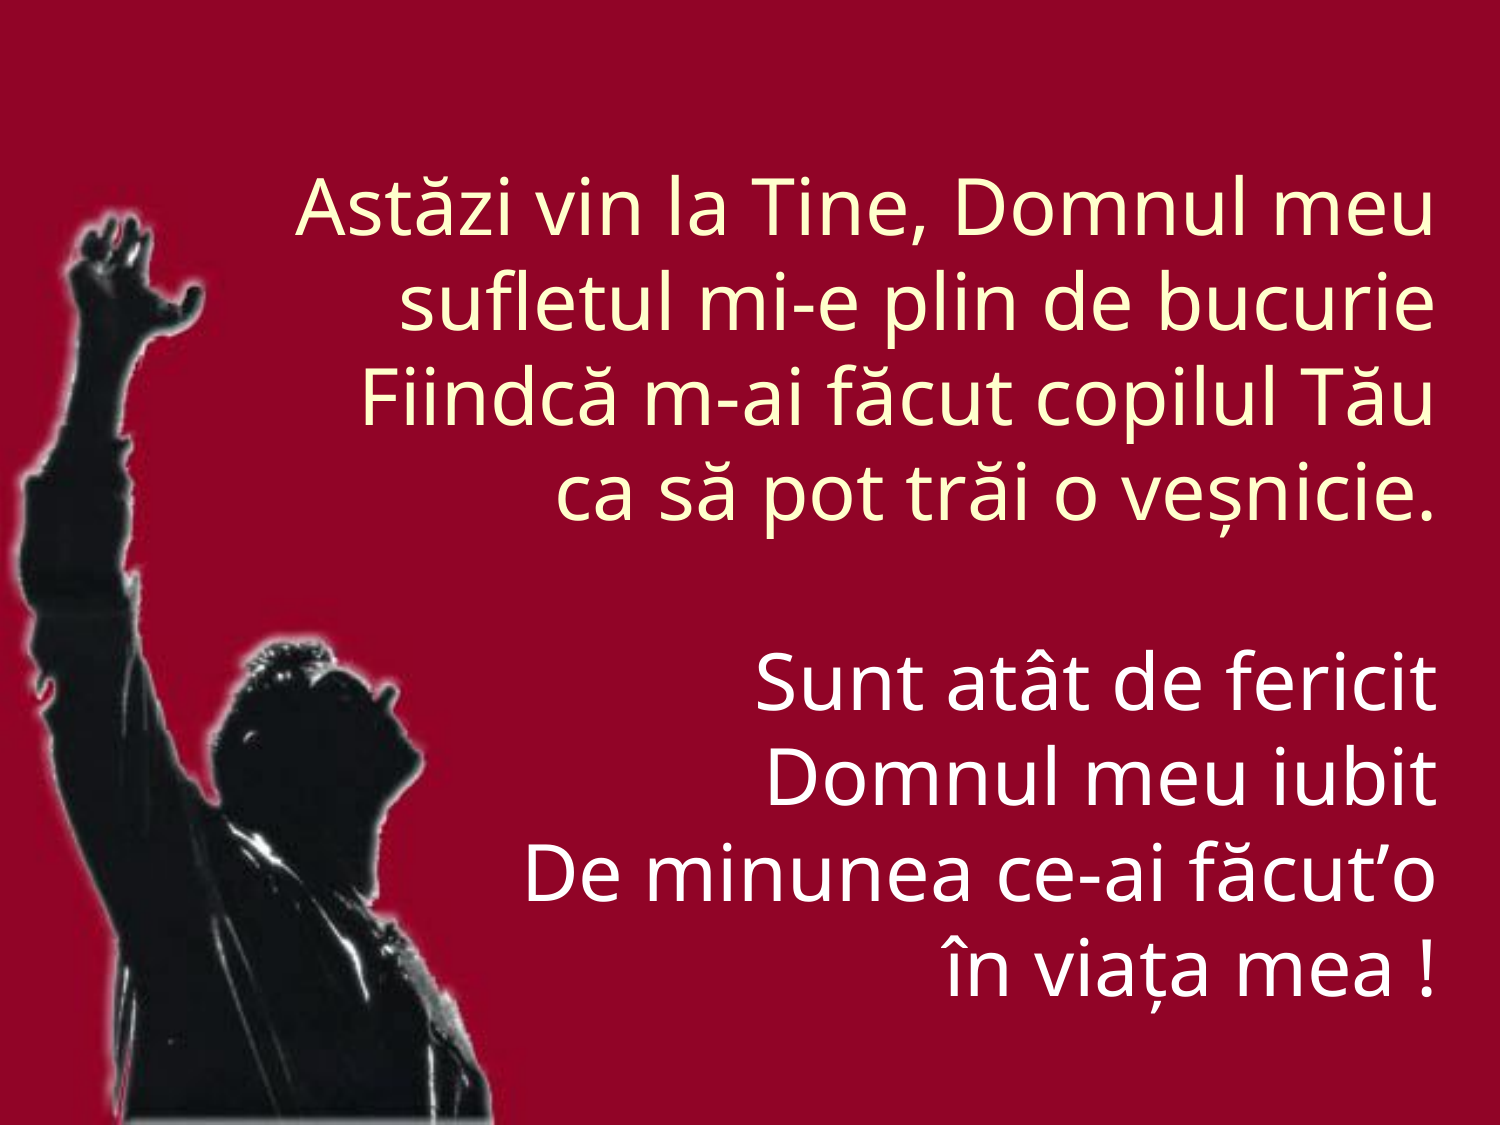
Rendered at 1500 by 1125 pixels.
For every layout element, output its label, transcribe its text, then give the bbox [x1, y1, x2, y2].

picture [0, 0, 1500, 1125]
text_box Astăzi vin la Tine, Domnul meu sufletul mi-e plin de bucurie Fiindcă m-ai făcut copilul Tău ca să pot trăi o veşnicie. Sunt atât de fericit Domnul meu iubit De minunea ce-ai făcut’o în viaţa mea ! [112, 148, 1453, 1020]
